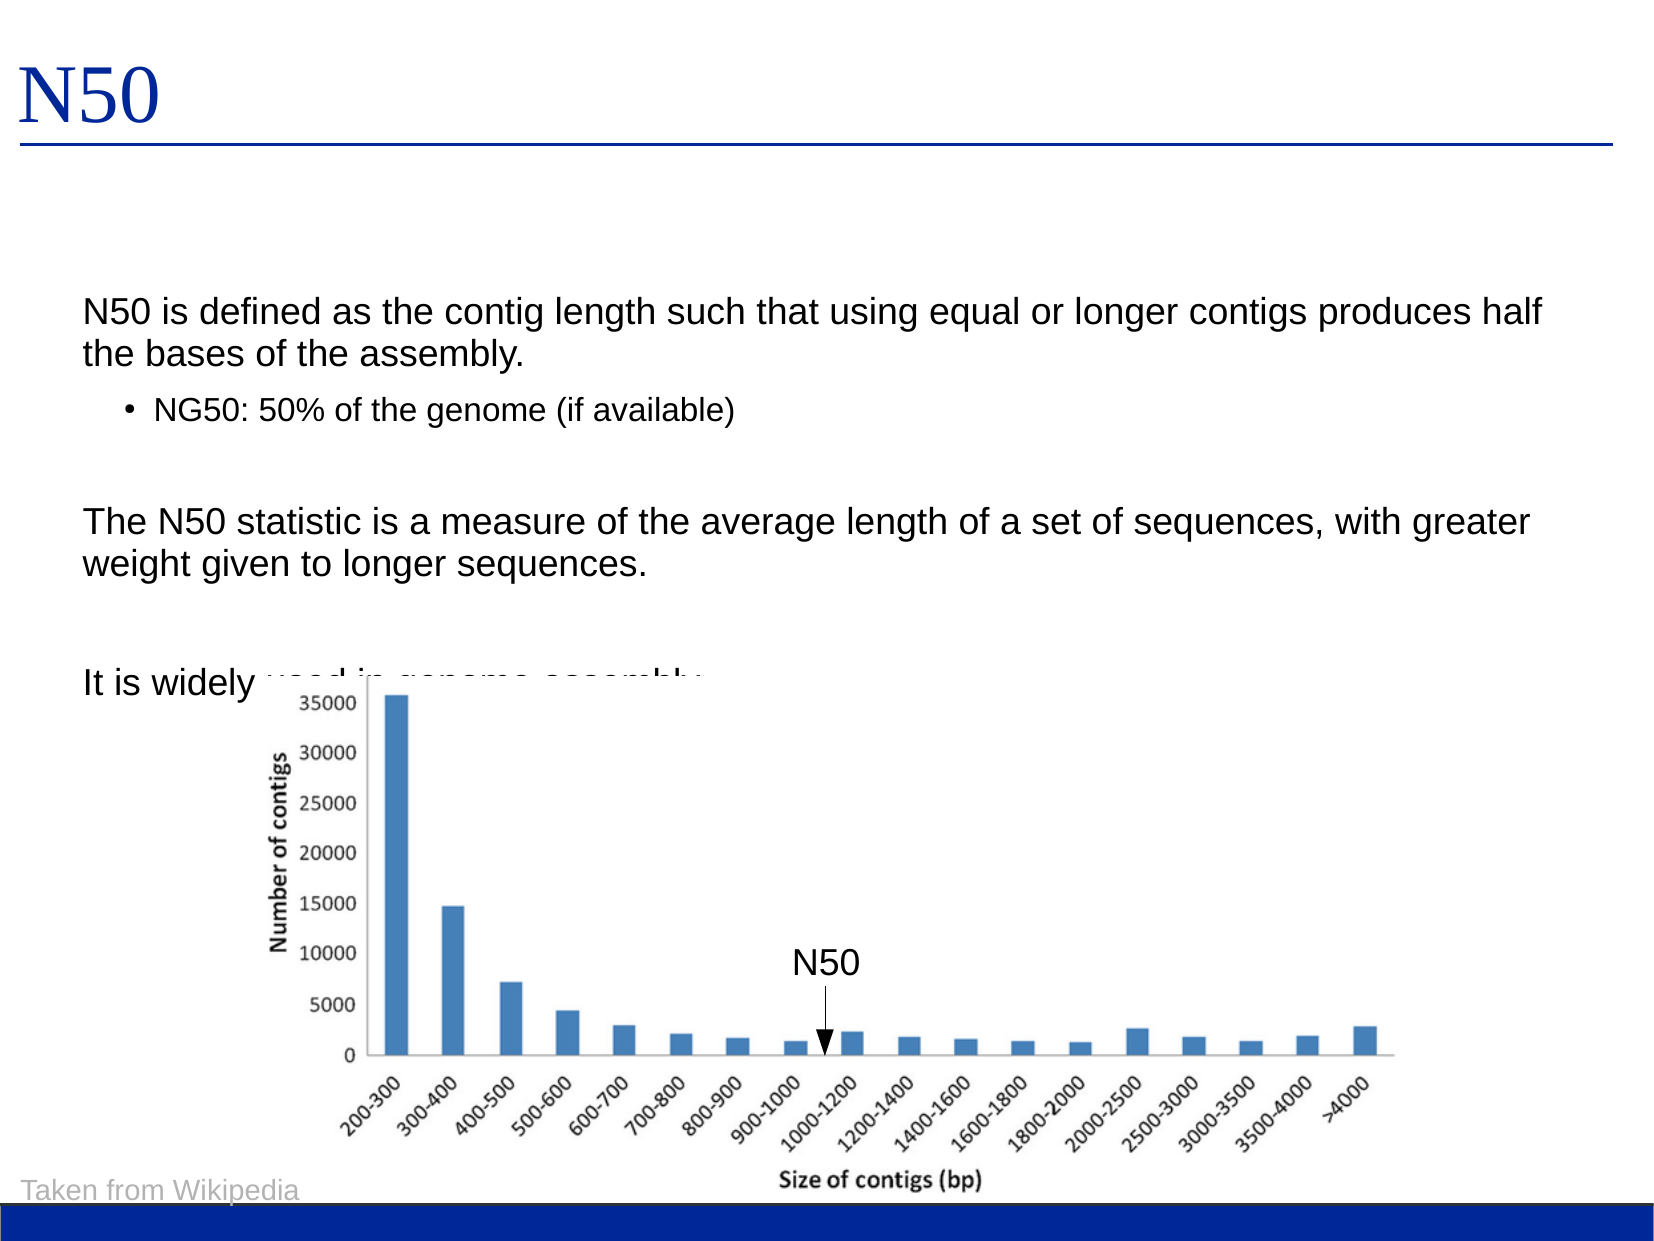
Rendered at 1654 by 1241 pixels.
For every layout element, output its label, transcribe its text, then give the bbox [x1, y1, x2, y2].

picture [267, 676, 1397, 1194]
text_box N50 [777, 933, 876, 991]
text_box Taken from Wikipedia [5, 1166, 402, 1214]
list N50 is defined as the contig length such that using equal or longer contigs produces half the bases of the assembly. NG50: 50% of the genome (if available) The N50 statistic is a measure of the average length of a set of sequences, with greater weight given to longer sequences. It is widely used in genome assembly [82, 290, 1571, 1109]
title N50 [17, 0, 1589, 198]
